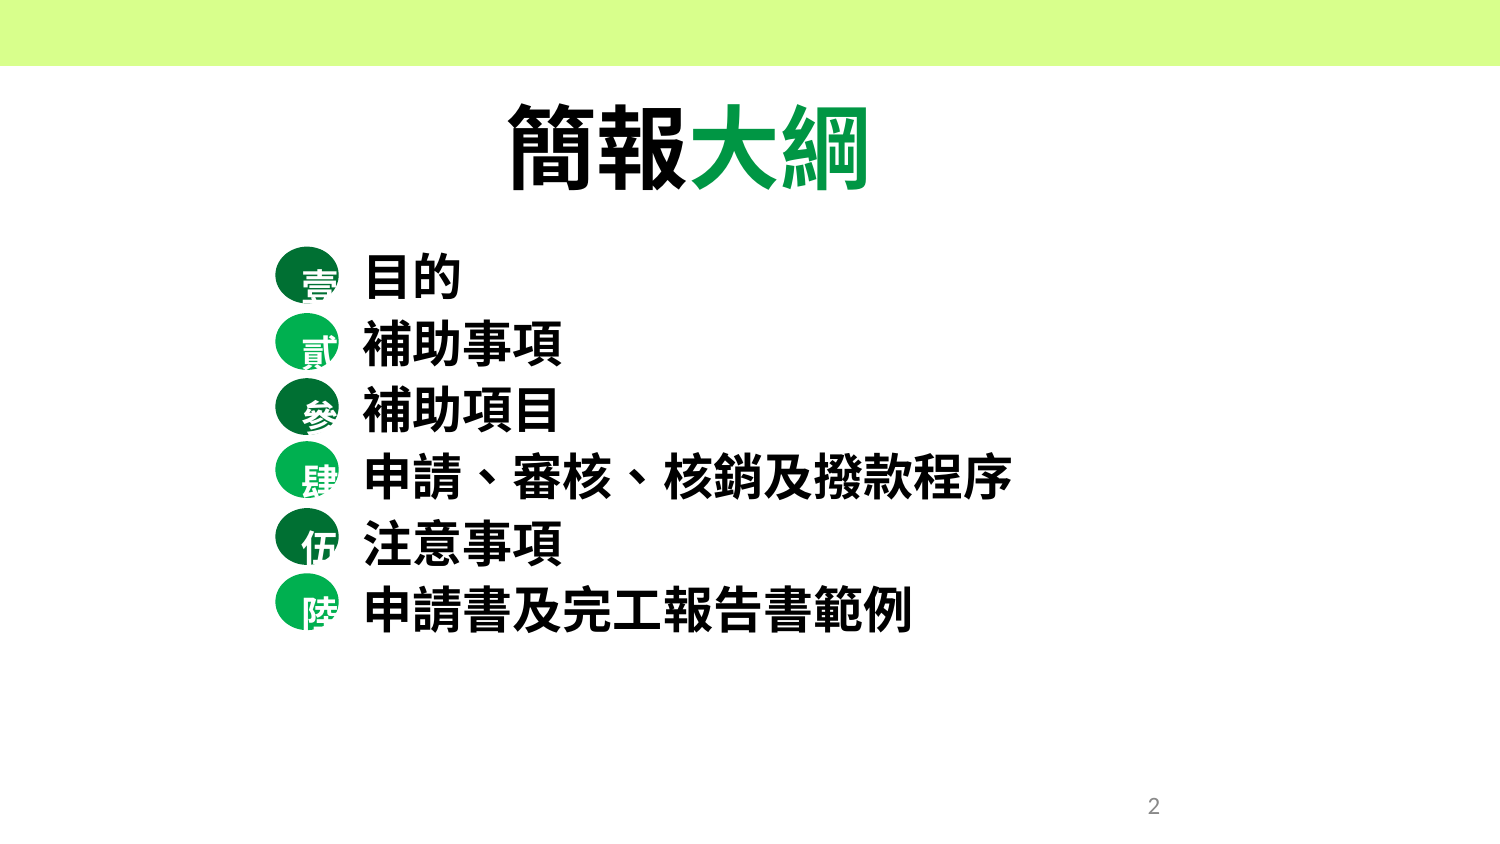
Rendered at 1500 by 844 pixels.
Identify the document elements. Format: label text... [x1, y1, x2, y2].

text_box 陸 [277, 575, 337, 628]
text_box 2 [1132, 782, 1483, 827]
text_box 伍 [322, 549, 330, 560]
text_box 簡報大綱 [490, 83, 887, 208]
text_box 伍 [277, 510, 337, 563]
text_box 參 [277, 380, 337, 433]
text_box 肆 [277, 443, 337, 496]
text_box 壹 [277, 248, 337, 302]
text_box 貳 [277, 315, 337, 368]
text_box [0, 0, 1500, 66]
text_box 陸 [308, 610, 332, 628]
text_box 貳 [328, 343, 337, 359]
text_box 目的 補助事項 補助項目 申請、審核、核銷及撥款程序 注意事項 申請書及完工報告書範例 [348, 231, 1035, 651]
